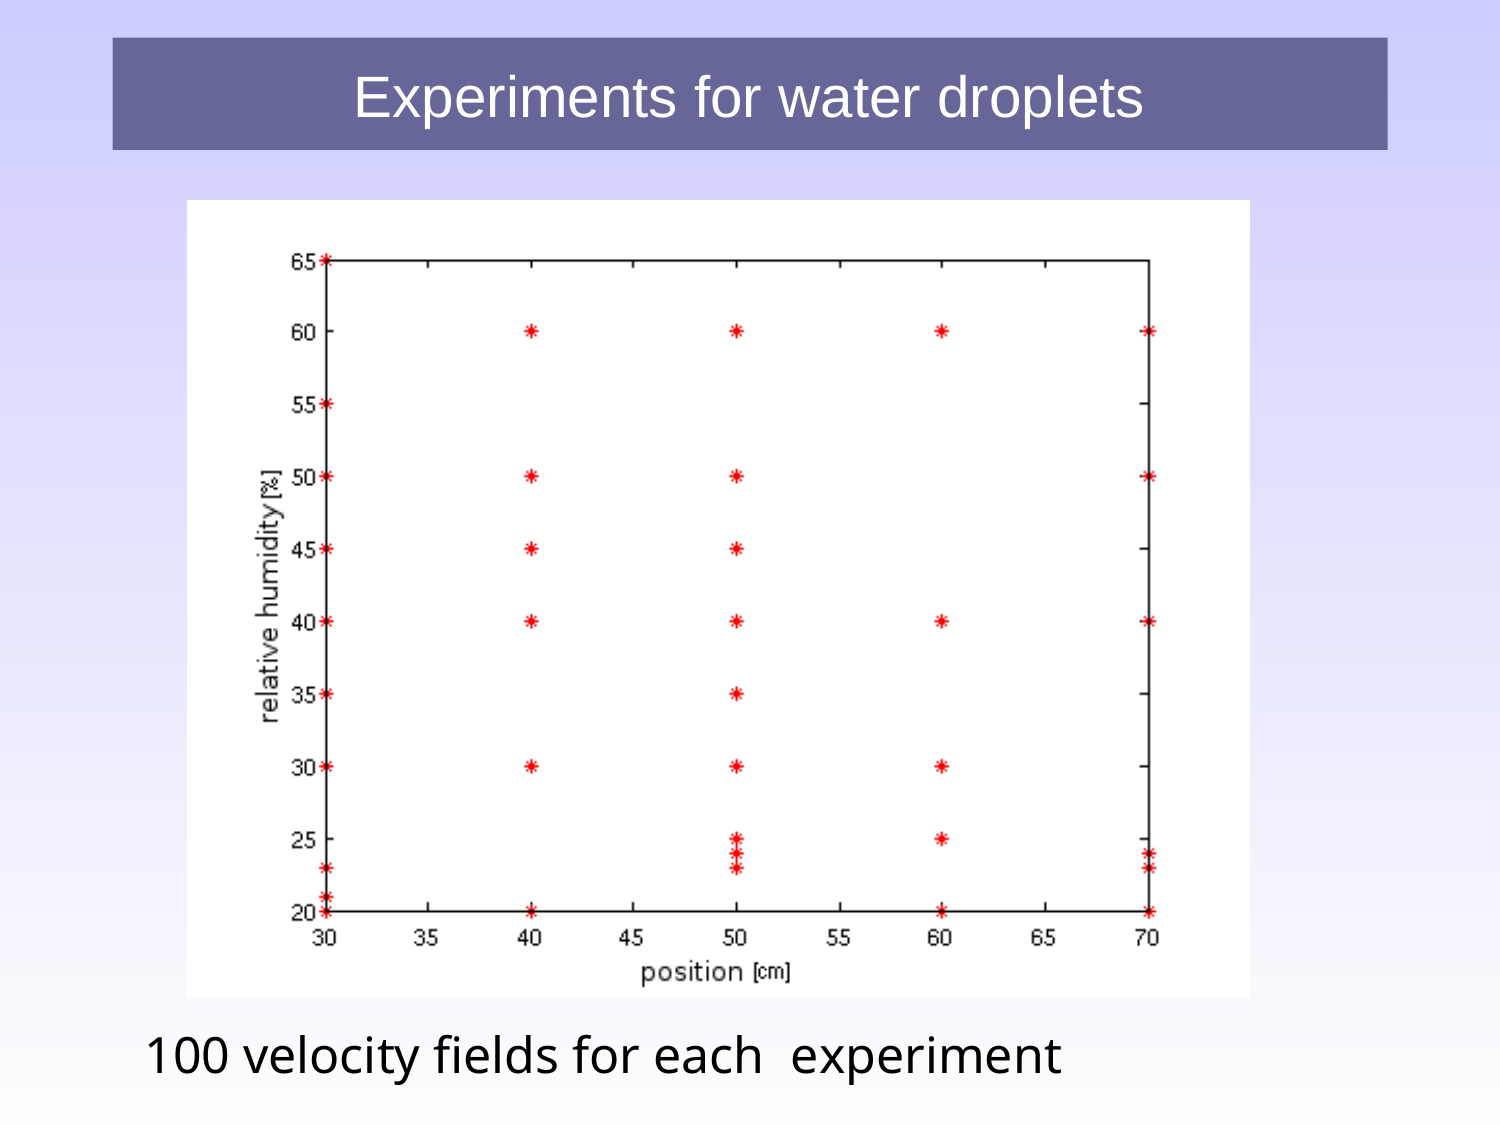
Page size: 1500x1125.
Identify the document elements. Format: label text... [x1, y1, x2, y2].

text_box Experiments for water droplets [112, 37, 1388, 150]
text_box 100 velocity fields for each experiment [129, 1021, 1312, 1093]
picture [187, 200, 1250, 999]
